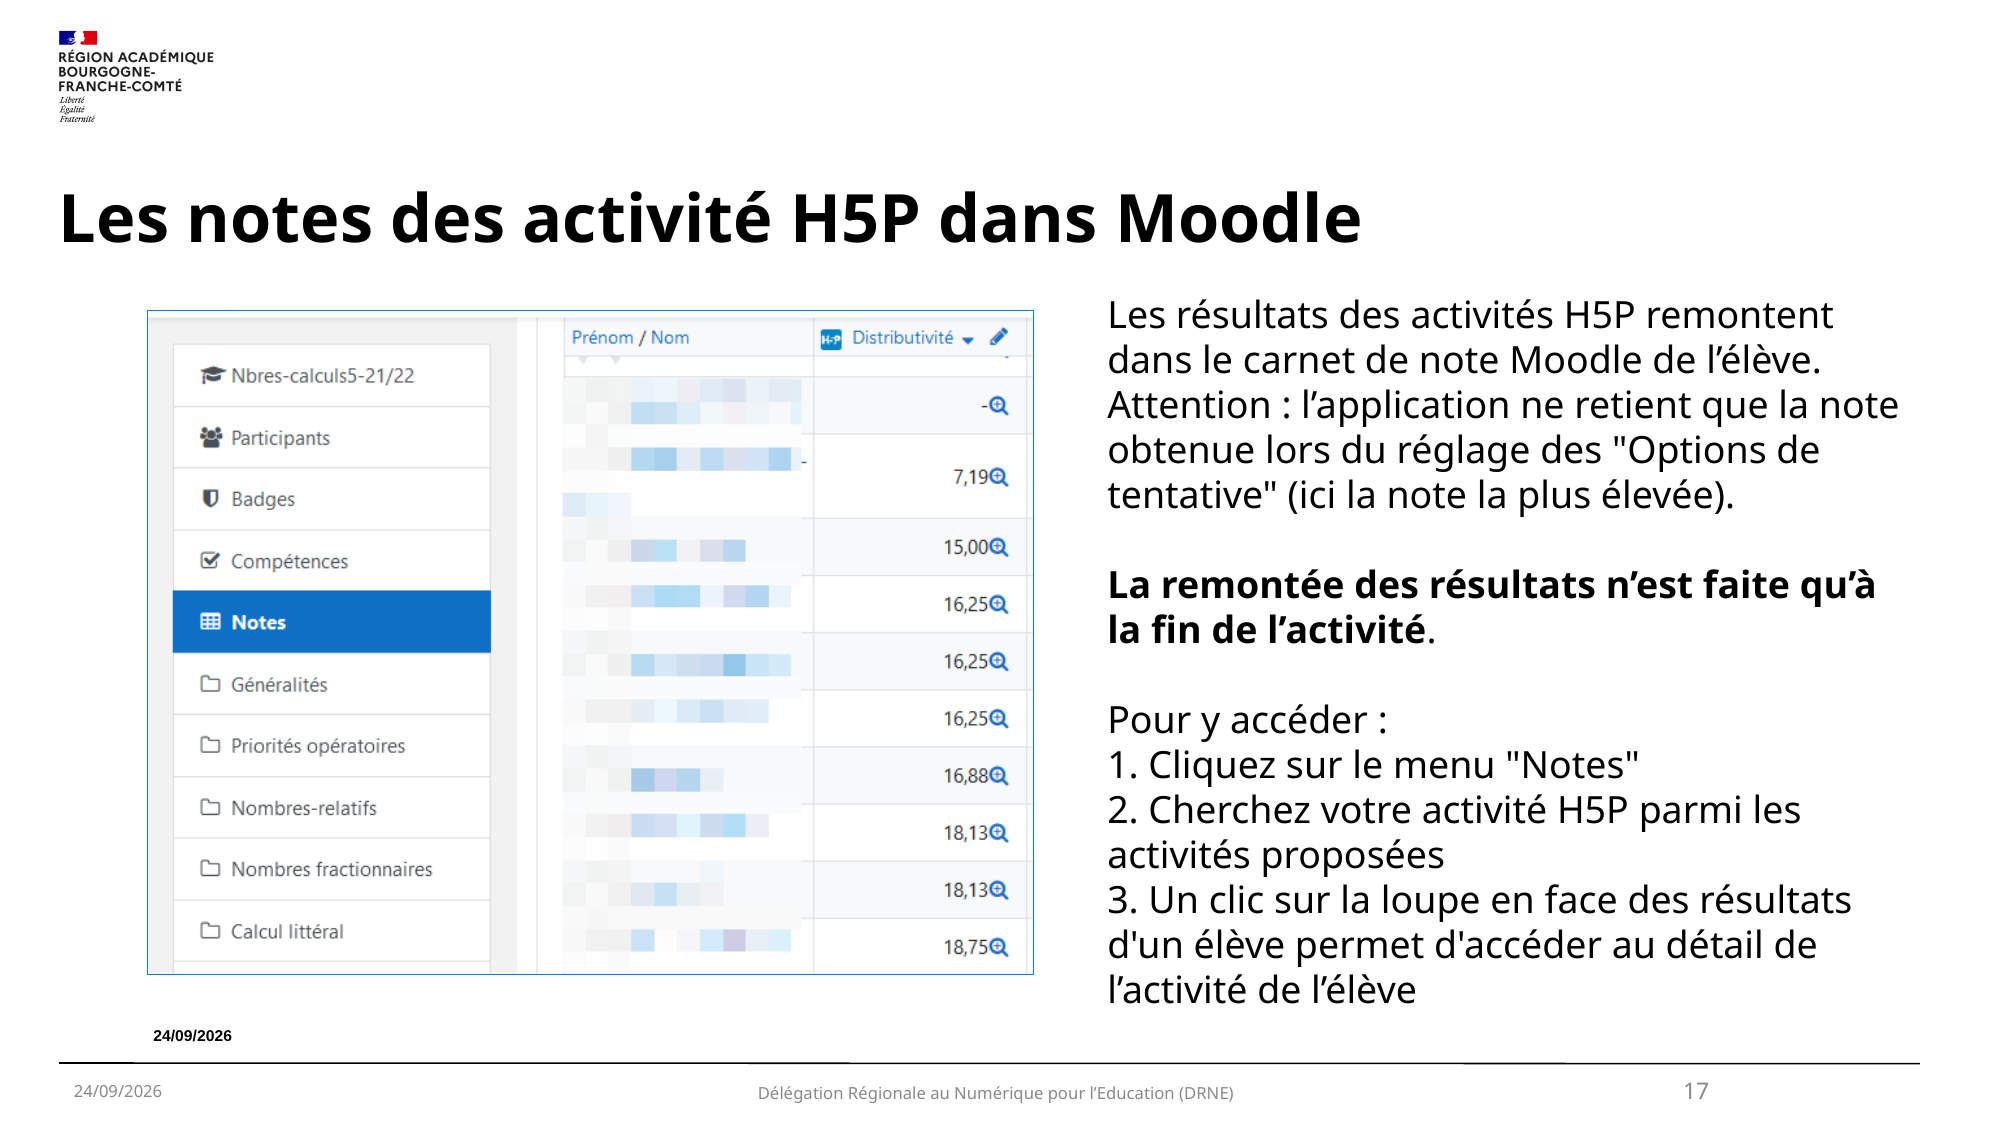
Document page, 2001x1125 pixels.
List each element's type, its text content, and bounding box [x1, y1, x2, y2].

text_box 17 [1683, 1062, 1919, 1122]
text_box 29/10/2024 [153, 1007, 333, 1063]
title Les notes des activité H5P dans Moodle [59, 147, 1919, 295]
picture [147, 310, 1034, 975]
text_box 29/10/2024 [59, 1062, 295, 1122]
text_box Délégation Régionale au Numérique pour l’Education (DRNE) [546, 1063, 1432, 1122]
text_box Les résultats des activités H5P remontent dans le carnet de note Moodle de l’élève. Attention : l’application ne retient que la note obtenue lors du réglage des "Options de tentative" (ici la note la plus élevée). La remontée des résultats n’est faite qu’à la fin de l’activité. Pour y accéder : 1. Cliquez sur le menu "Notes" 2. Cherchez votre activité H5P parmi les activités proposées 3. Un clic sur la loupe en face des résultats d'un élève permet d'accéder au détail de l’activité de l’élève [1092, 283, 1919, 1031]
